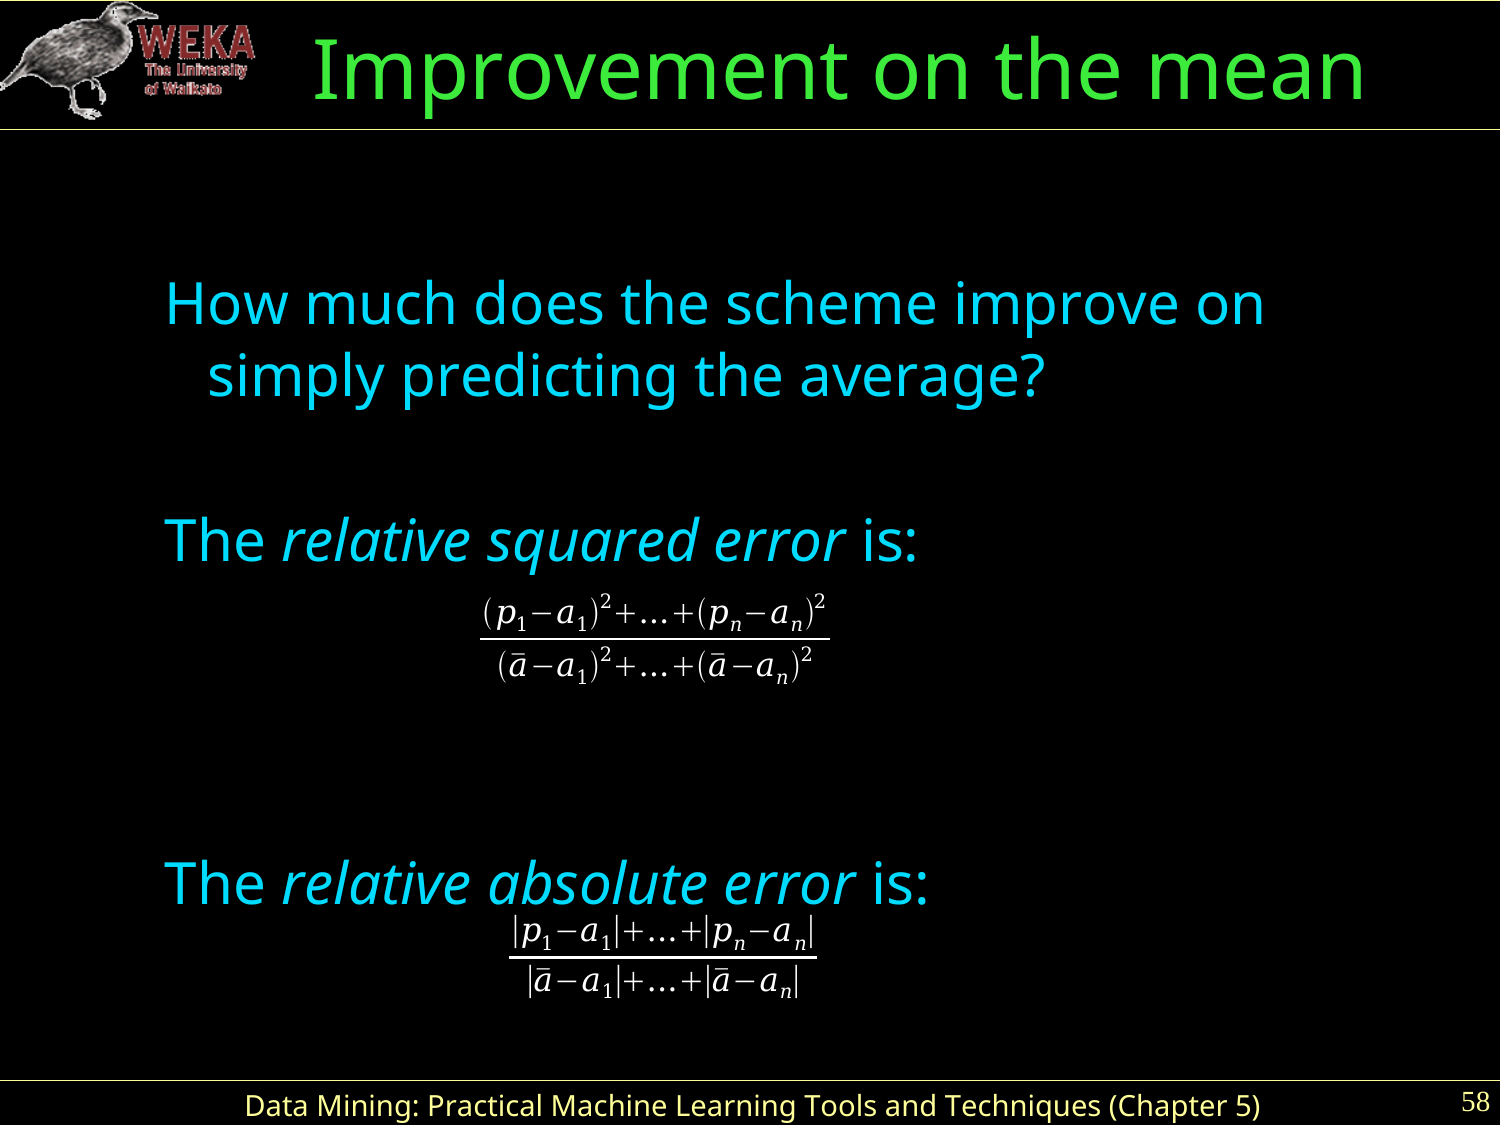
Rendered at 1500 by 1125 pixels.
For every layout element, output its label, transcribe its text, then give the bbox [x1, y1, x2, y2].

chart [501, 910, 824, 1004]
title Improvement on the mean [297, 0, 1500, 148]
picture [0, 1, 266, 129]
chart [472, 590, 838, 690]
text_box How much does the scheme improve on simply predicting the average? The relative squared error is: The relative absolute error is: [149, 260, 1388, 936]
